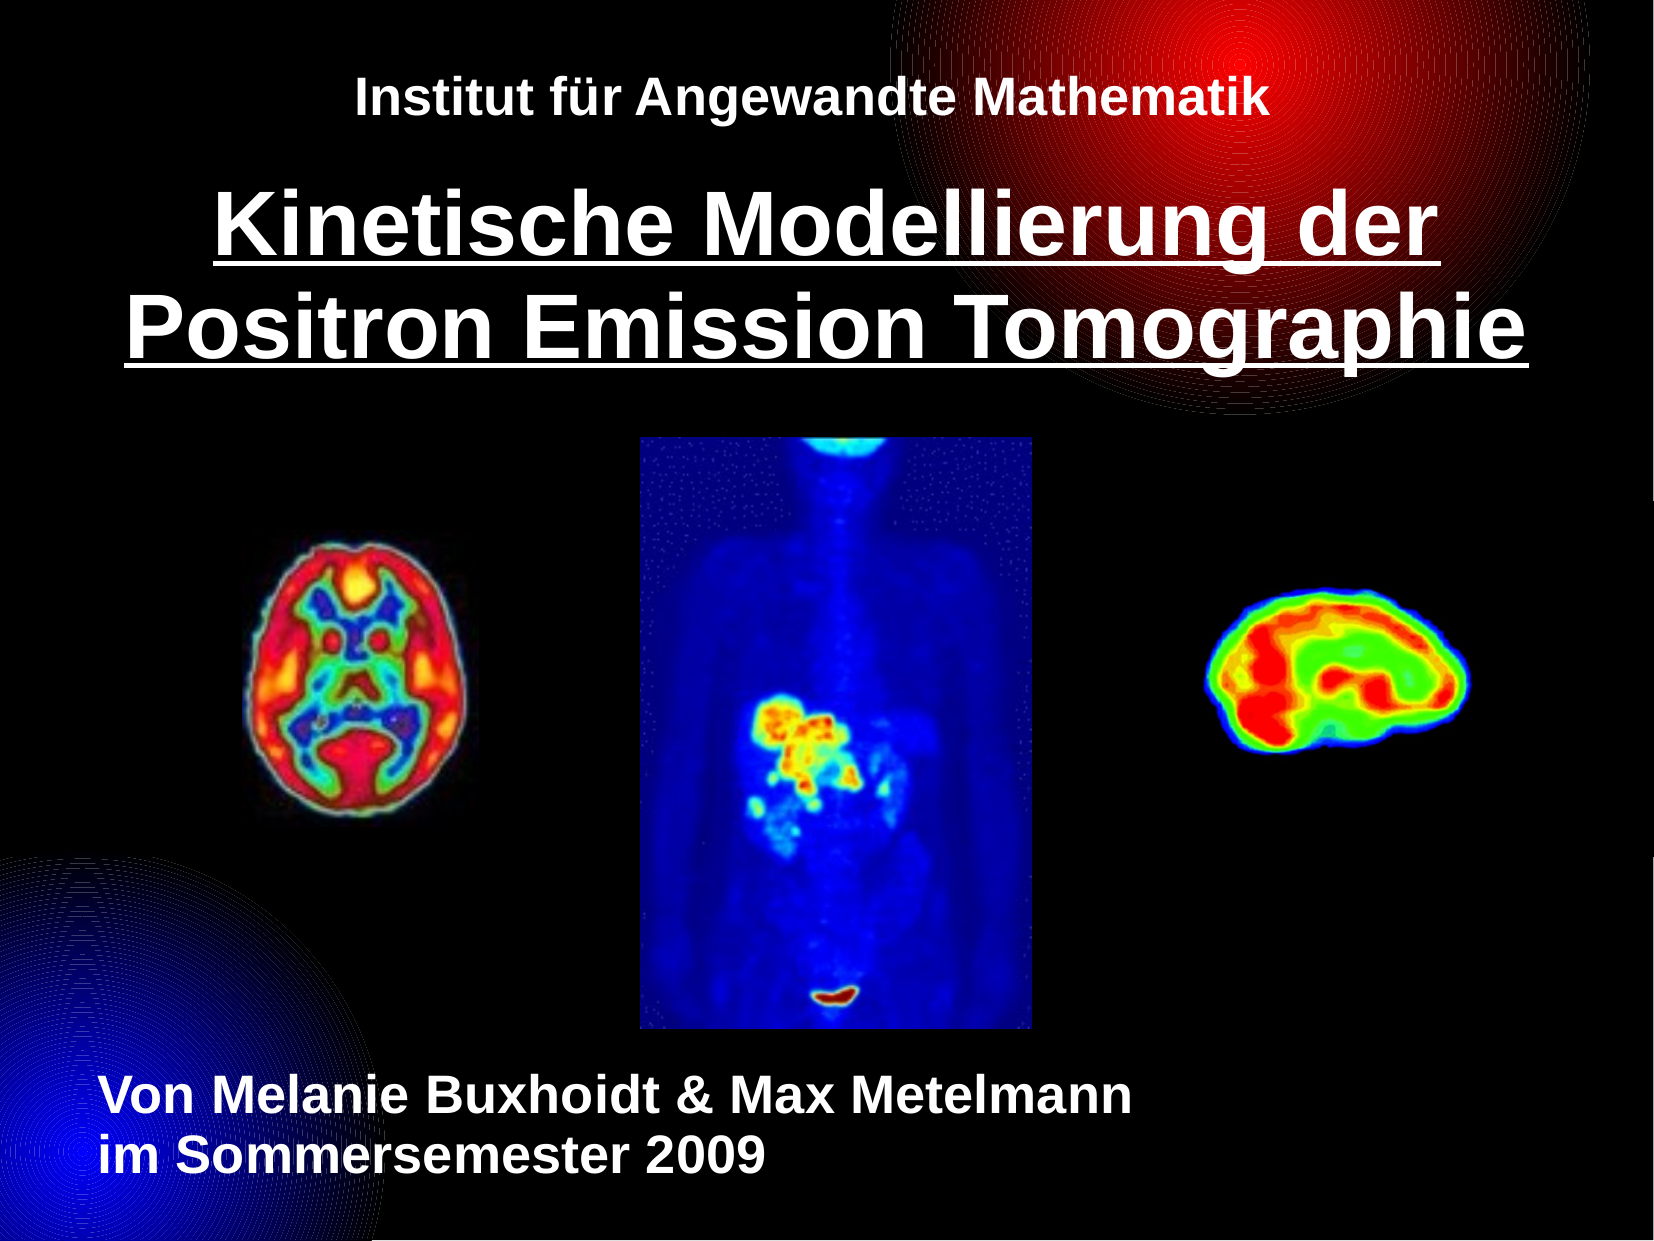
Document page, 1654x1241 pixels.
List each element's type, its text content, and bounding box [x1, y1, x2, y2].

text_box [0, 0, 1654, 1241]
text_box Von Melanie Buxhoidt & Max Metelmann im Sommersemester 2009 [82, 1057, 1205, 1217]
picture [640, 437, 1032, 1029]
text_box Institut für Angewandte Mathematik [339, 59, 1314, 136]
picture [1148, 537, 1524, 797]
picture [242, 530, 479, 827]
text_box Kinetische Modellierung der Positron Emission Tomographie [88, 165, 1565, 386]
